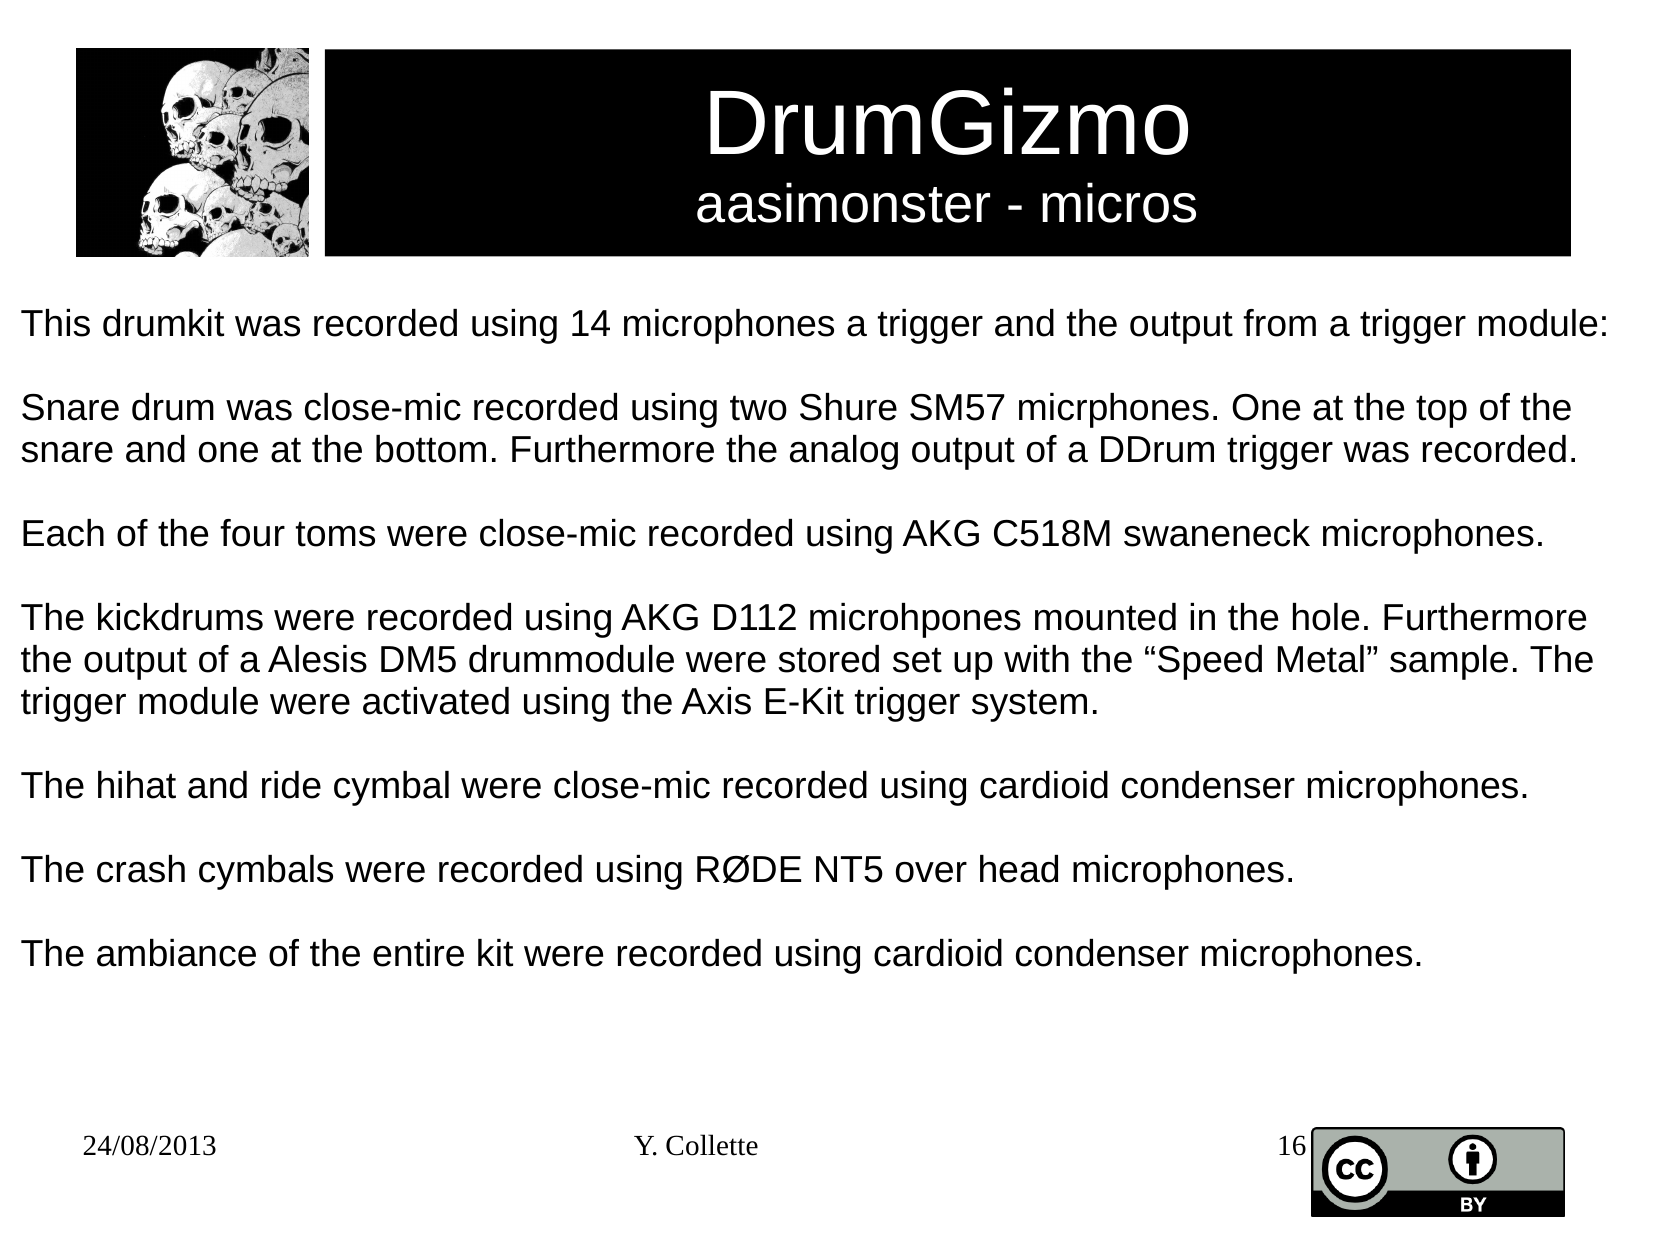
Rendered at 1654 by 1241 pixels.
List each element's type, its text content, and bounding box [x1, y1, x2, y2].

picture [76, 48, 309, 257]
title DrumGizmo aasimonster - micros [324, 49, 1571, 257]
text_box This drumkit was recorded using 14 microphones a trigger and the output from a trigger module: Snare drum was close-mic recorded using two Shure SM57 micrphones. One at the top of the snare and one at the bottom. Furthermore the analog output of a DDrum trigger was recorded. Each of the four toms were close-mic recorded using AKG C518M swaneneck microphones. The kickdrums were recorded using AKG D112 microhpones mounted in the hole. Furthermore the output of a Alesis DM5 drummodule were stored set up with the “Speed Metal” sample. The trigger module were activated using the Axis E-Kit trigger system. The hihat and ride cymbal were close-mic recorded using cardioid condenser microphones. The crash cymbals were recorded using RØDE NT5 over head microphones. The ambiance of the entire kit were recorded using cardioid condenser microphones. [5, 295, 1636, 1066]
picture [1311, 1127, 1565, 1217]
